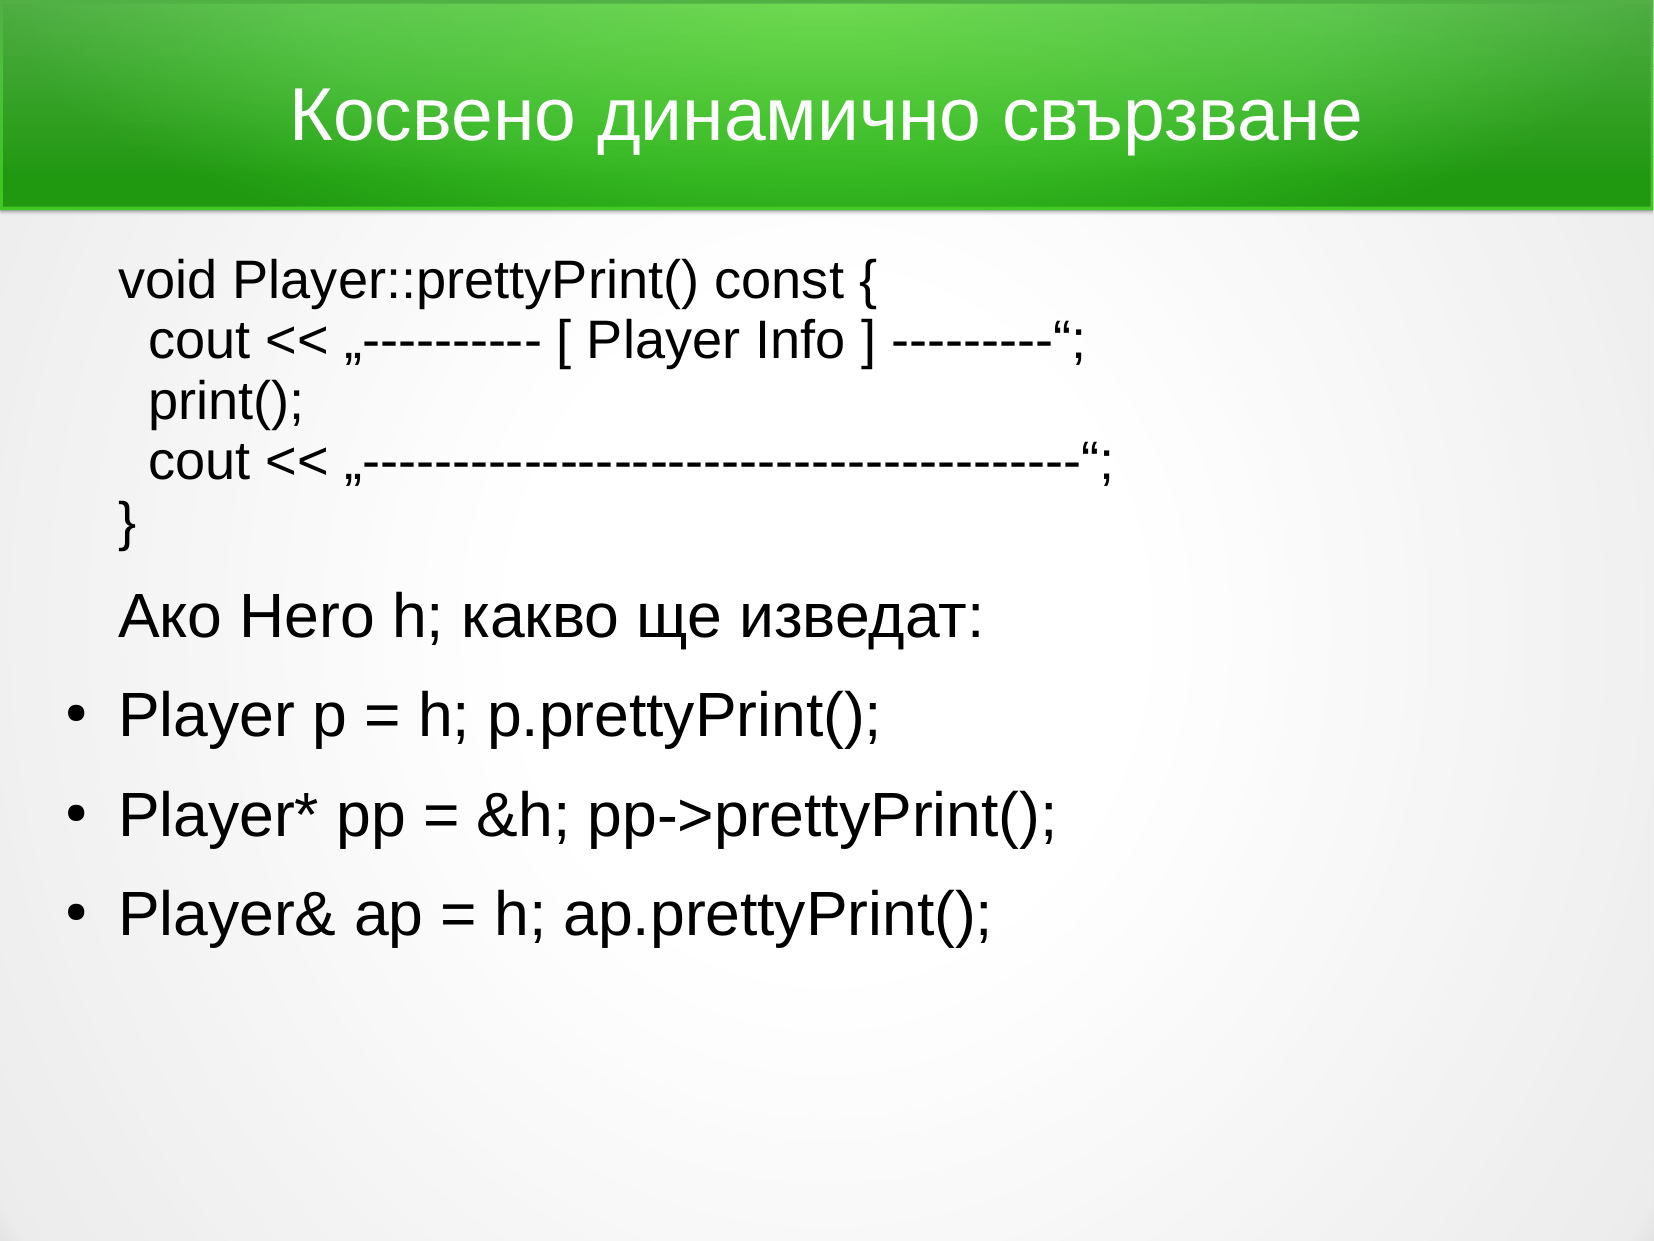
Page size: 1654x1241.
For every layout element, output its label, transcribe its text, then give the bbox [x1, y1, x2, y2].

list void Player::prettyPrint() const { cout << „---------- [ Player Info ] ---------“; print(); cout << „----------------------------------------“; } Ако Hero h; какво ще изведат: Player p = h; p.prettyPrint(); Player* pp = &h; pp->prettyPrint(); Player& ap = h; ap.prettyPrint(); [47, 249, 1619, 1217]
title Косвено динамично свързване [82, 49, 1571, 179]
